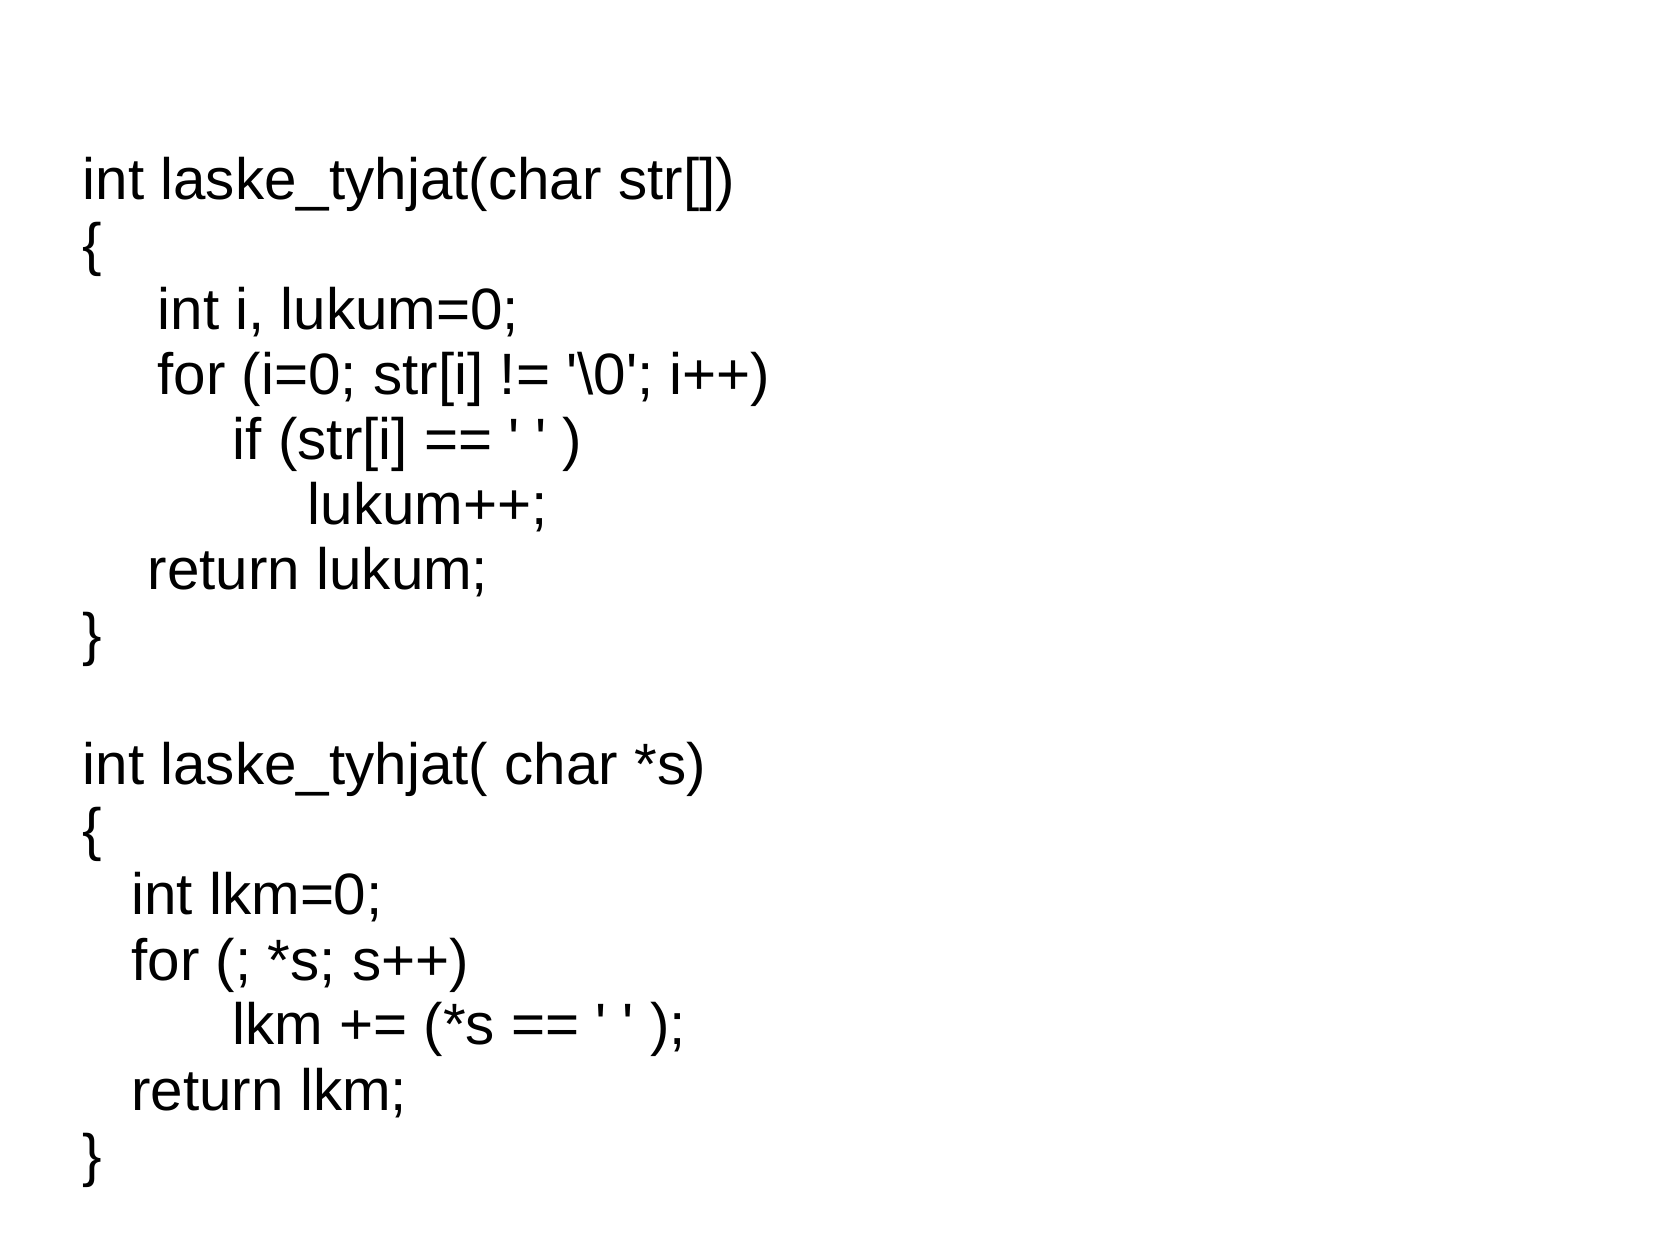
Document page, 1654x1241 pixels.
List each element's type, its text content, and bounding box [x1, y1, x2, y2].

text_box int laske_tyhjat(char str[]) { int i, lukum=0; for (i=0; str[i] != '\0'; i++) if (str[i] == ' ' ) lukum++; return lukum; } int laske_tyhjat( char *s) { int lkm=0; for (; *s; s++) lkm += (*s == ' ' ); return lkm; } [82, 148, 1571, 1241]
